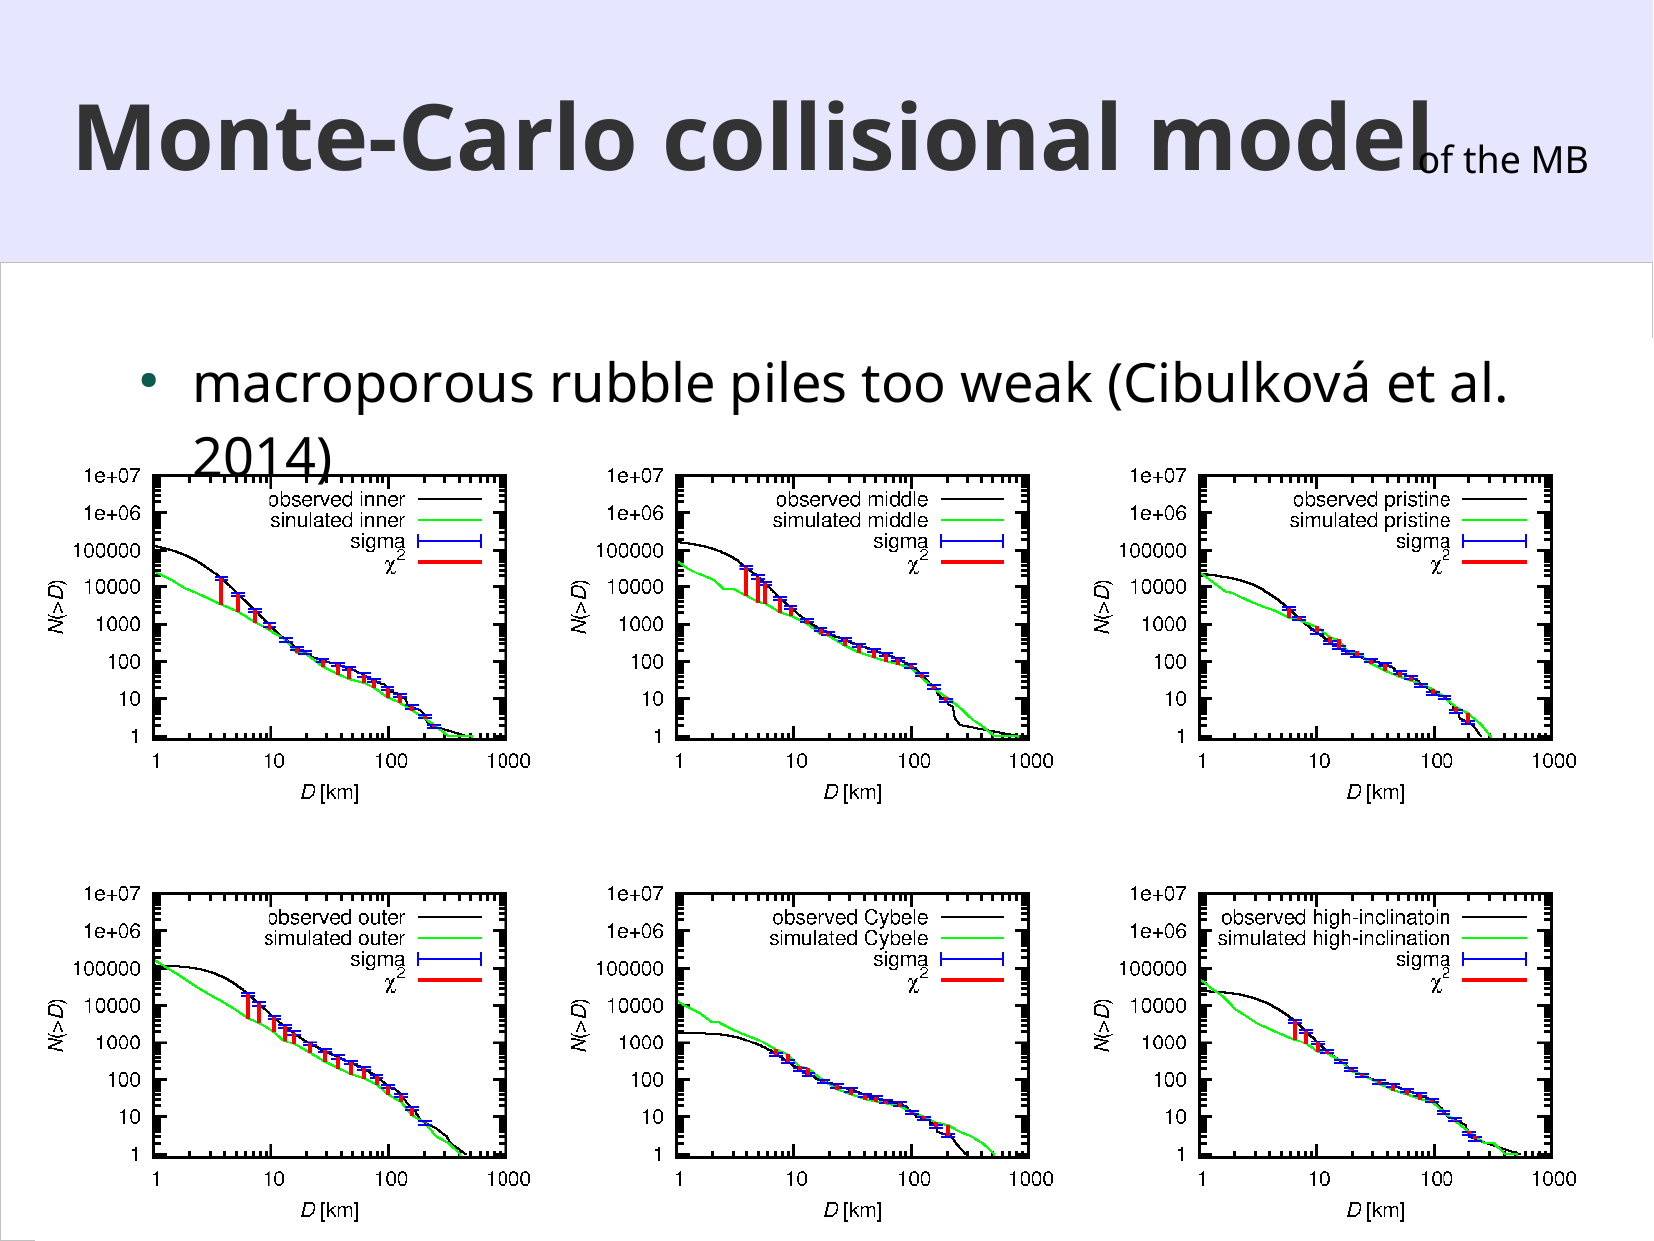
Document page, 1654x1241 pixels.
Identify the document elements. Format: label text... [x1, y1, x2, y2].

list macroporous rubble piles too weak (Cibulková et al. 2014) [121, 344, 1534, 1065]
title Monte-Carlo collisional model [47, 31, 1460, 239]
picture [35, 338, 1653, 1241]
text_box of the MB [1403, 126, 1584, 186]
